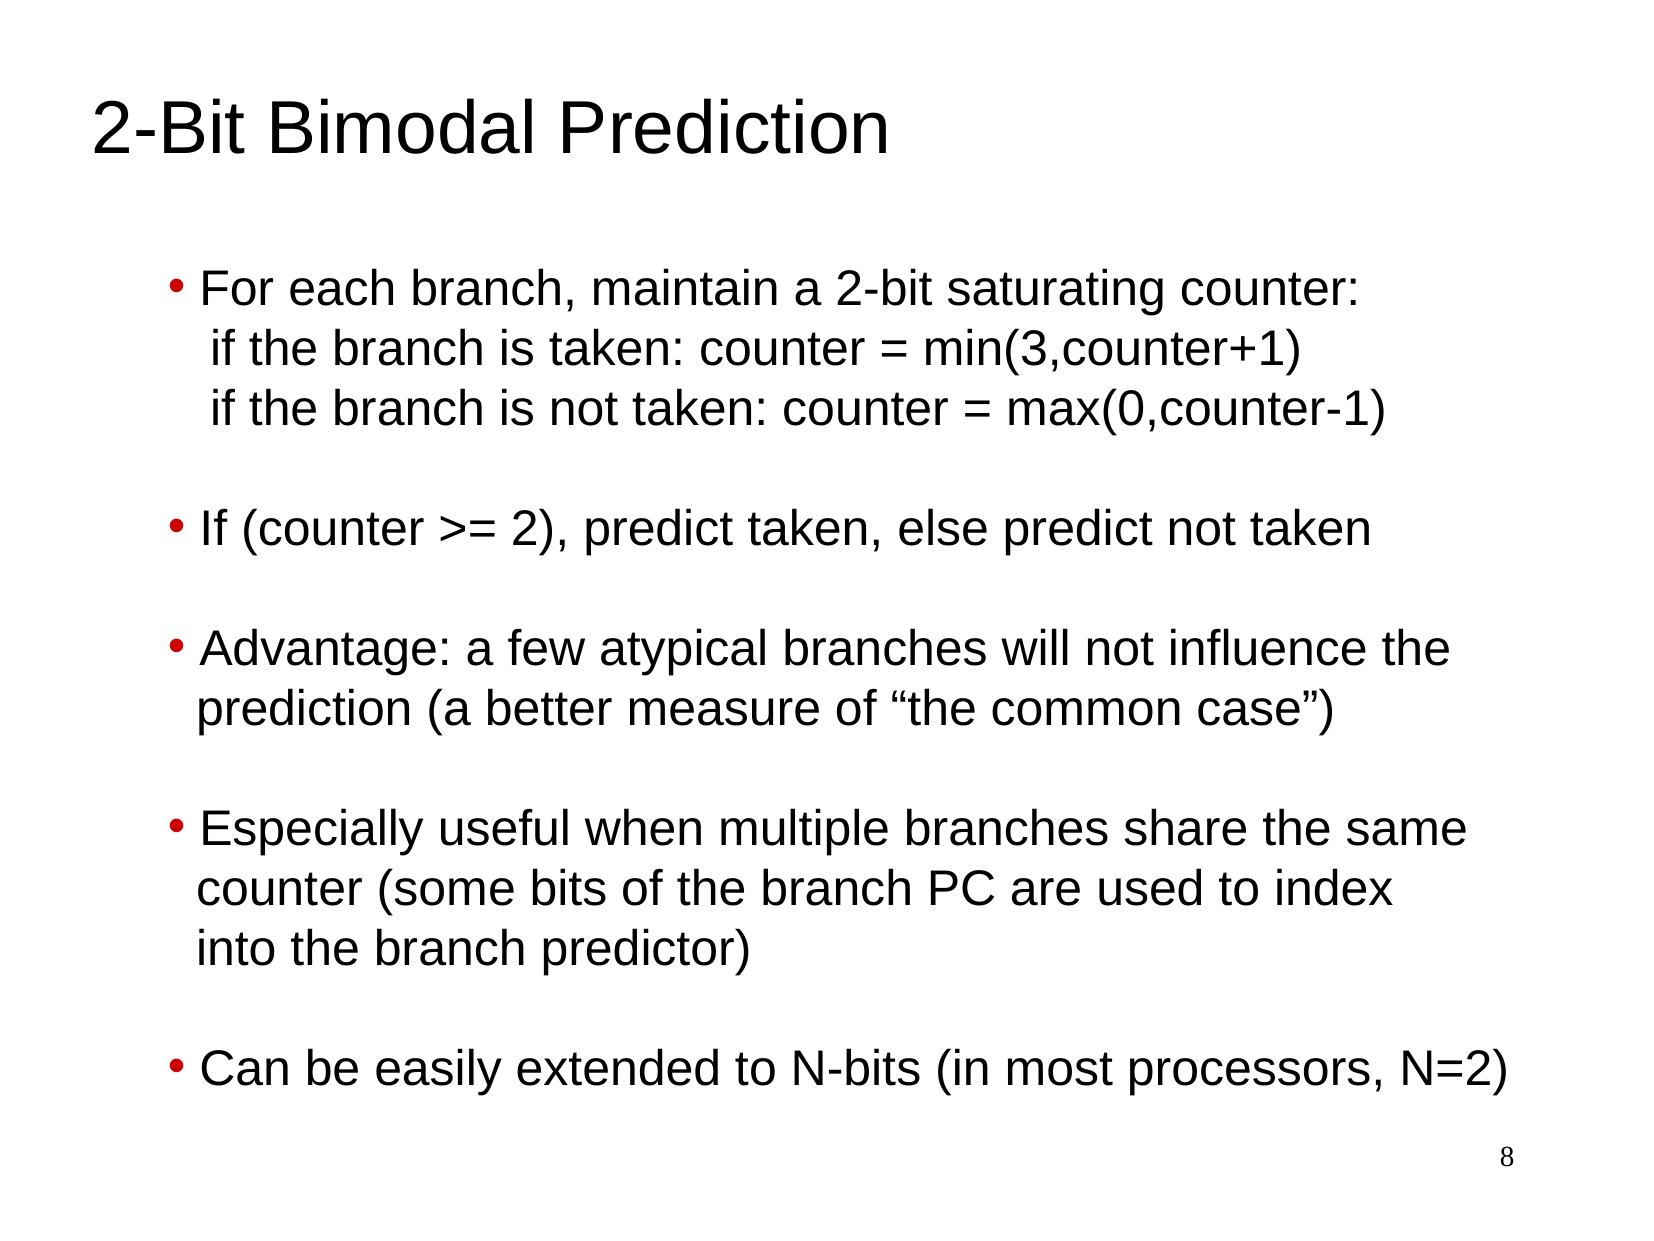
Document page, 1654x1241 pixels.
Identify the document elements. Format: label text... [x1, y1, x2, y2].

text_box 2-Bit Bimodal Prediction [76, 71, 908, 177]
text_box For each branch, maintain a 2-bit saturating counter: if the branch is taken: counter = min(3,counter+1) if the branch is not taken: counter = max(0,counter-1) If (counter >= 2), predict taken, else predict not taken Advantage: a few atypical branches will not influence the prediction (a better measure of “the common case”) Especially useful when multiple branches share the same counter (some bits of the branch PC are used to index into the branch predictor) Can be easily extended to N-bits (in most processors, N=2) [153, 247, 1525, 1104]
text_box <number> [1184, 1129, 1530, 1213]
